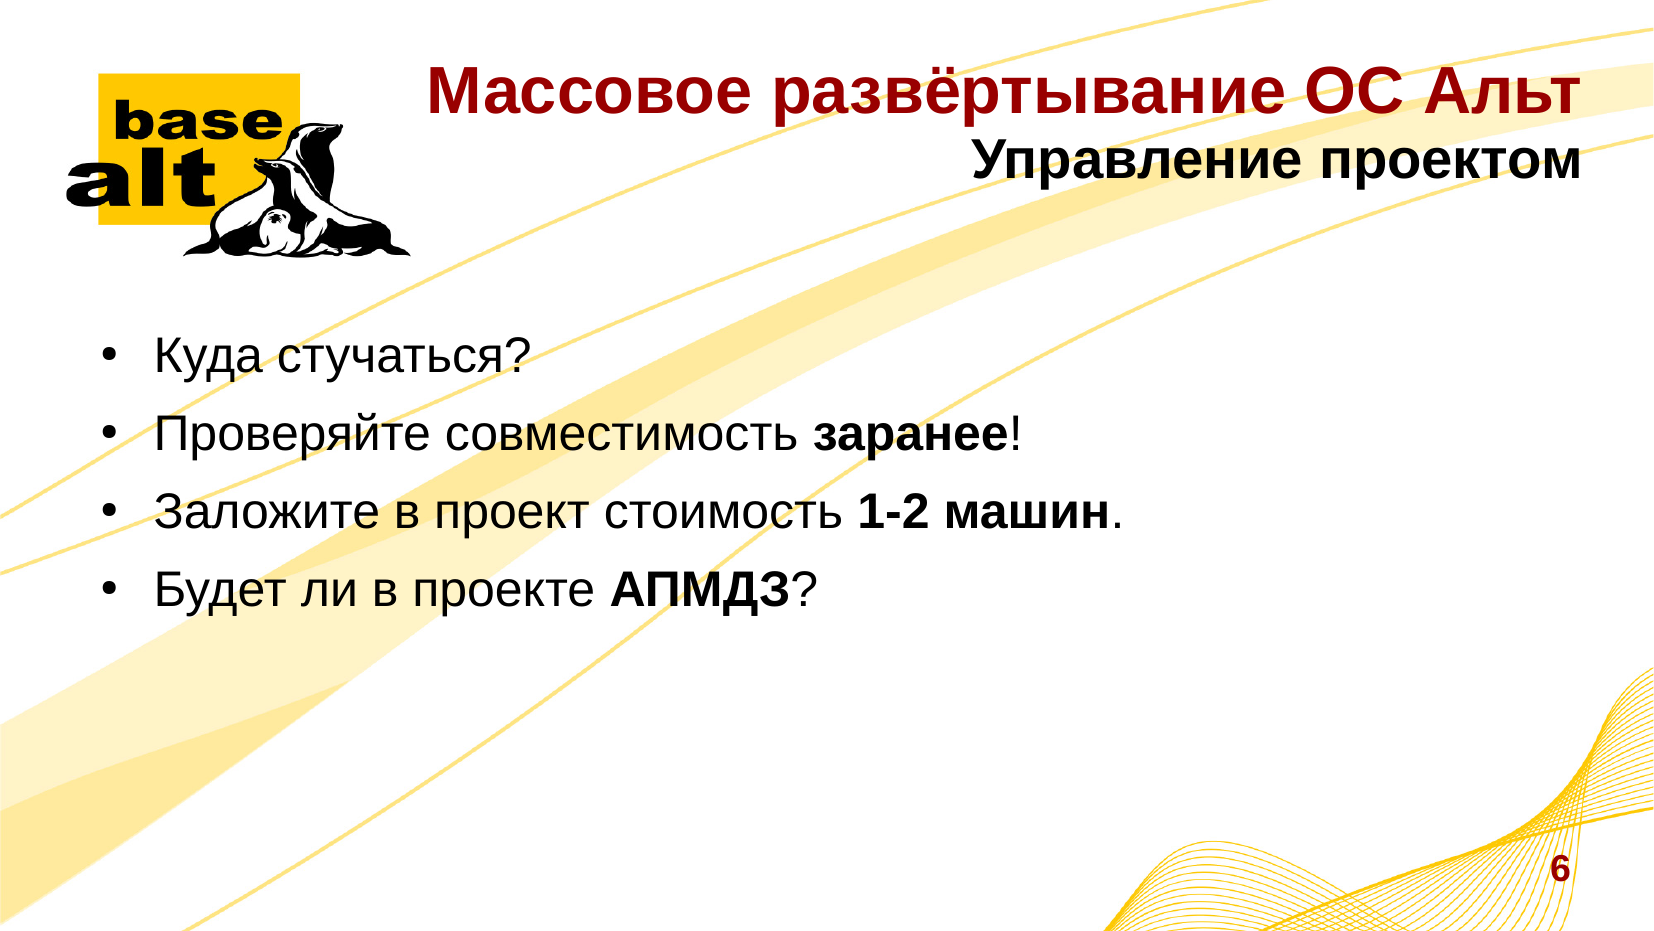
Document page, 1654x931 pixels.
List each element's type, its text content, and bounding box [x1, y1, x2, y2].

list Куда стучаться? Проверяйте совместимость заранее! Заложите в проект стоимость 1-2 машин. Будет ли в проекте АПМДЗ? [82, 327, 1571, 727]
title Массовое развёртывание ОС Альт Управление проектом [372, 39, 1583, 204]
picture [0, 0, 1654, 931]
